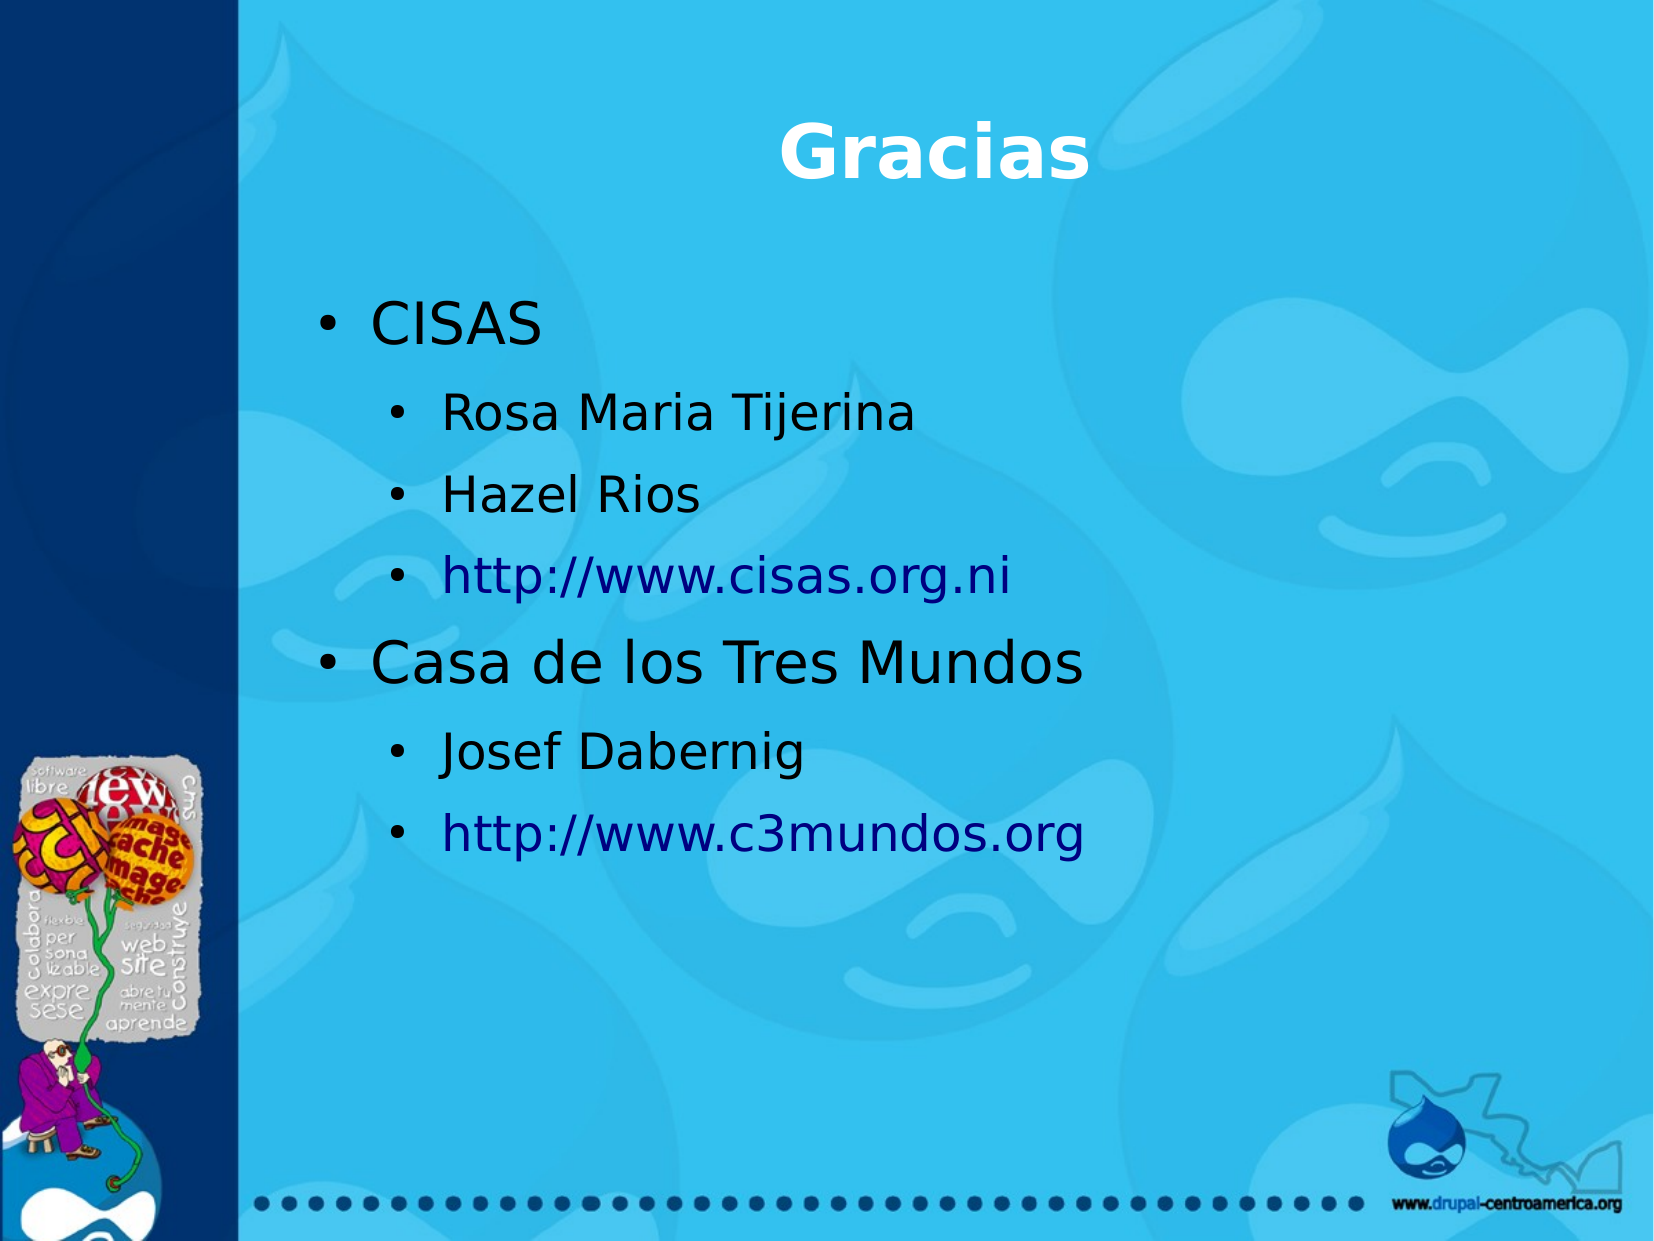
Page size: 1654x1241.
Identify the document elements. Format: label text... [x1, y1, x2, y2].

picture [0, 0, 1654, 1241]
list CISAS Rosa Maria Tijerina Hazel Rios http://www.cisas.org.ni Casa de los Tres Mundos Josef Dabernig http://www.c3mundos.org [300, 290, 1571, 1109]
title Gracias [300, 56, 1571, 250]
